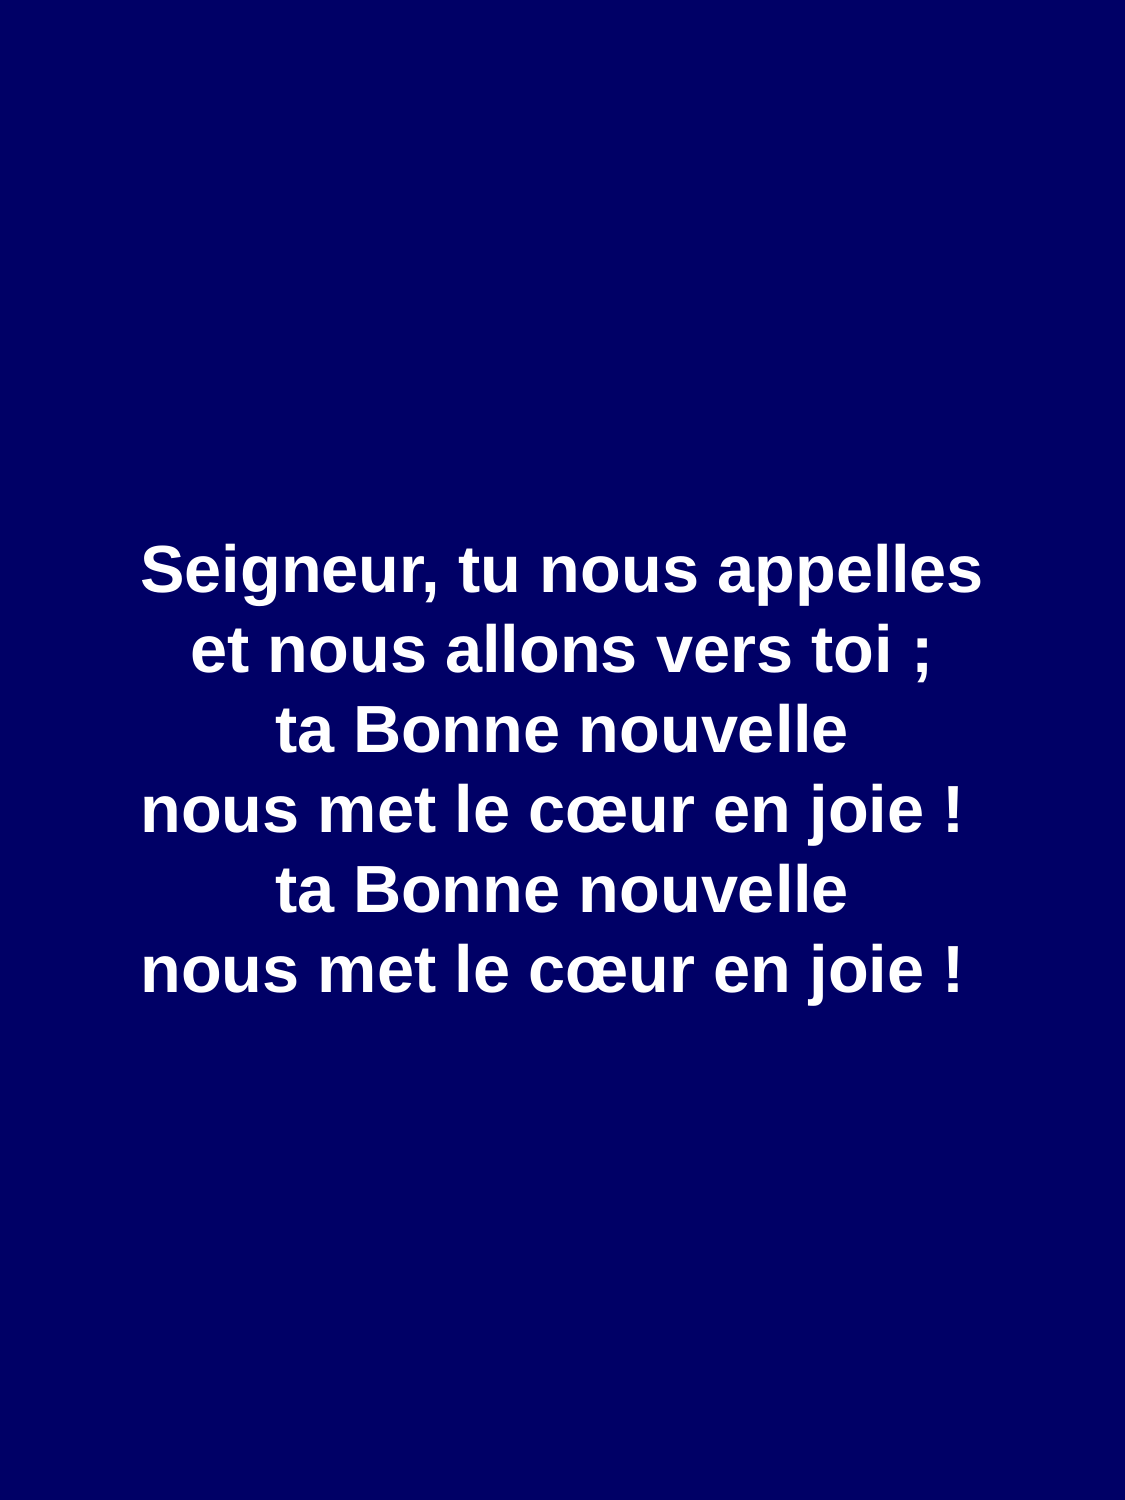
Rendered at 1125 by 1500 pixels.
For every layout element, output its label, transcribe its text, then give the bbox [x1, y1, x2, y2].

text_box Seigneur, tu nous appelles et nous allons vers toi ; ta Bonne nouvelle nous met le cœur en joie ! ta Bonne nouvelle nous met le cœur en joie ! [0, 518, 1125, 1379]
